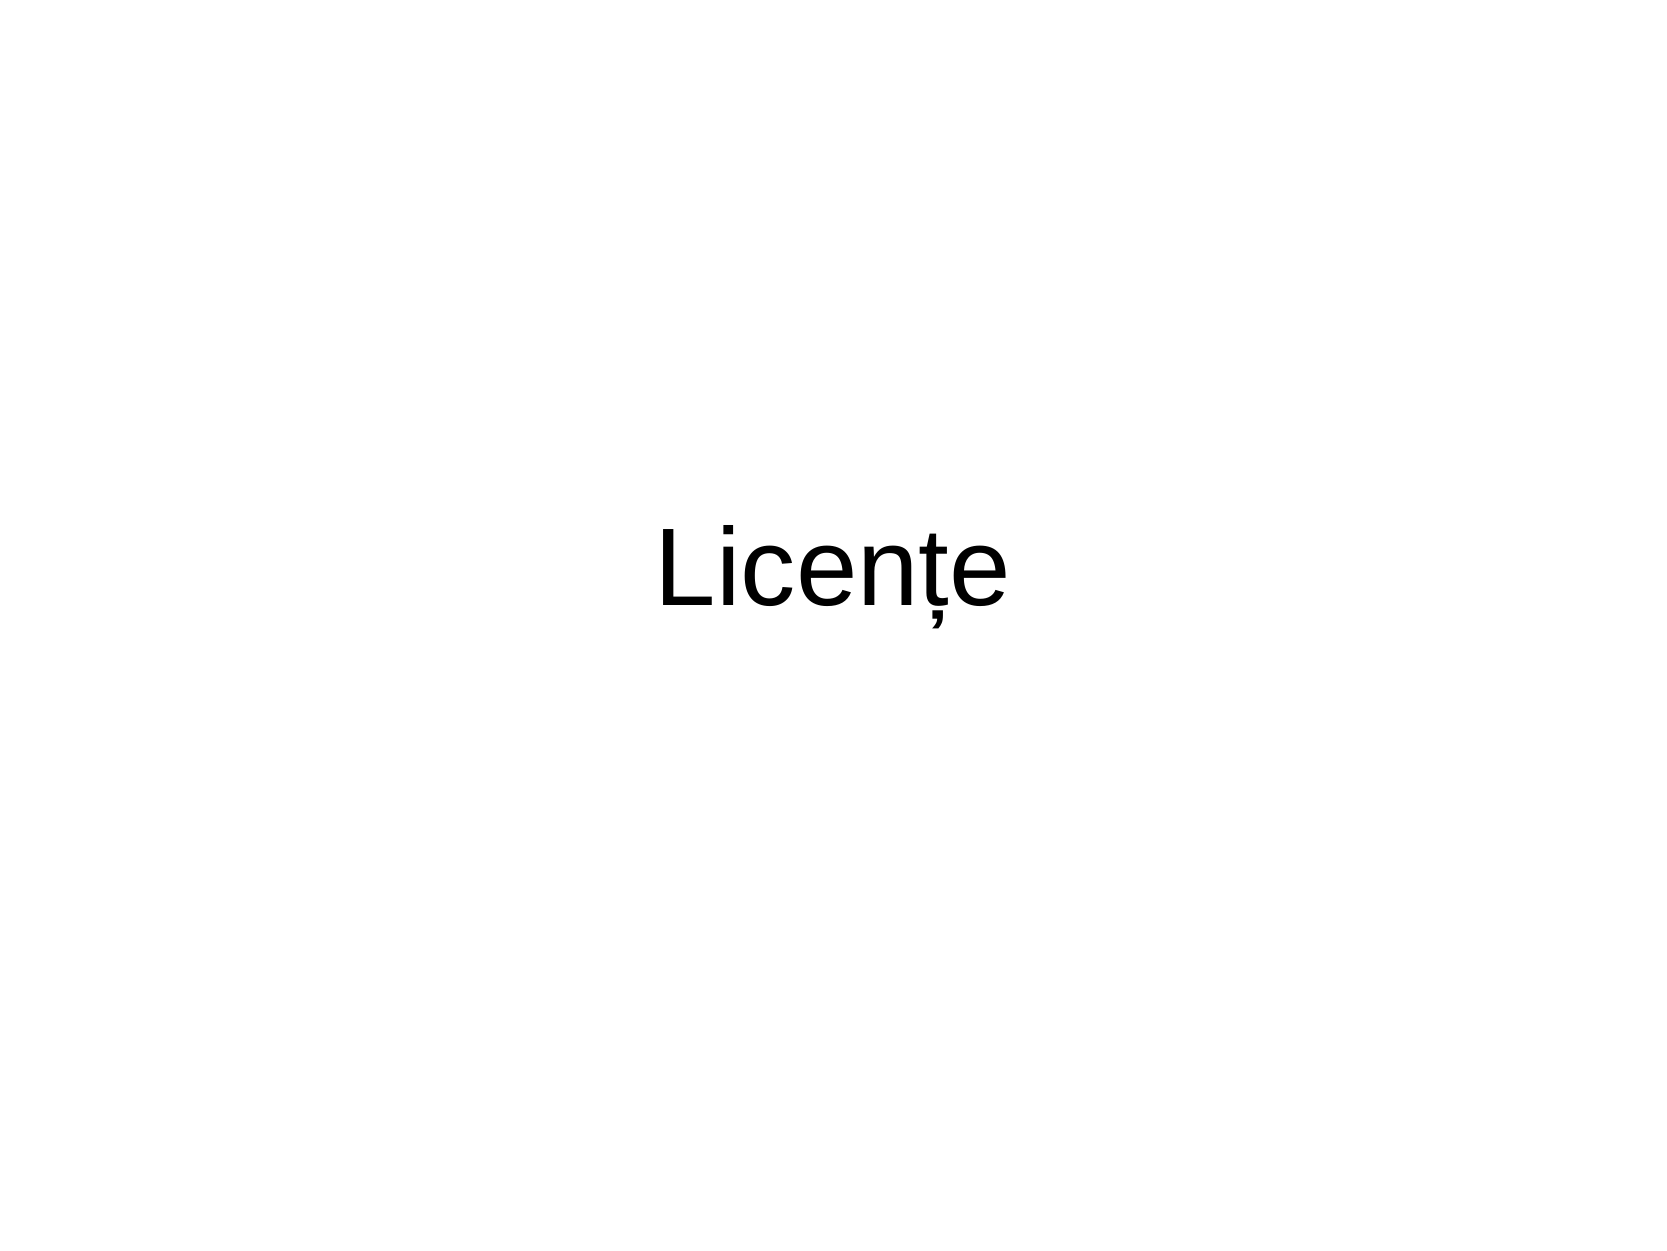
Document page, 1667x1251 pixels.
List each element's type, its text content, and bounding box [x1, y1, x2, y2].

text_box Licențe [407, 311, 1260, 632]
